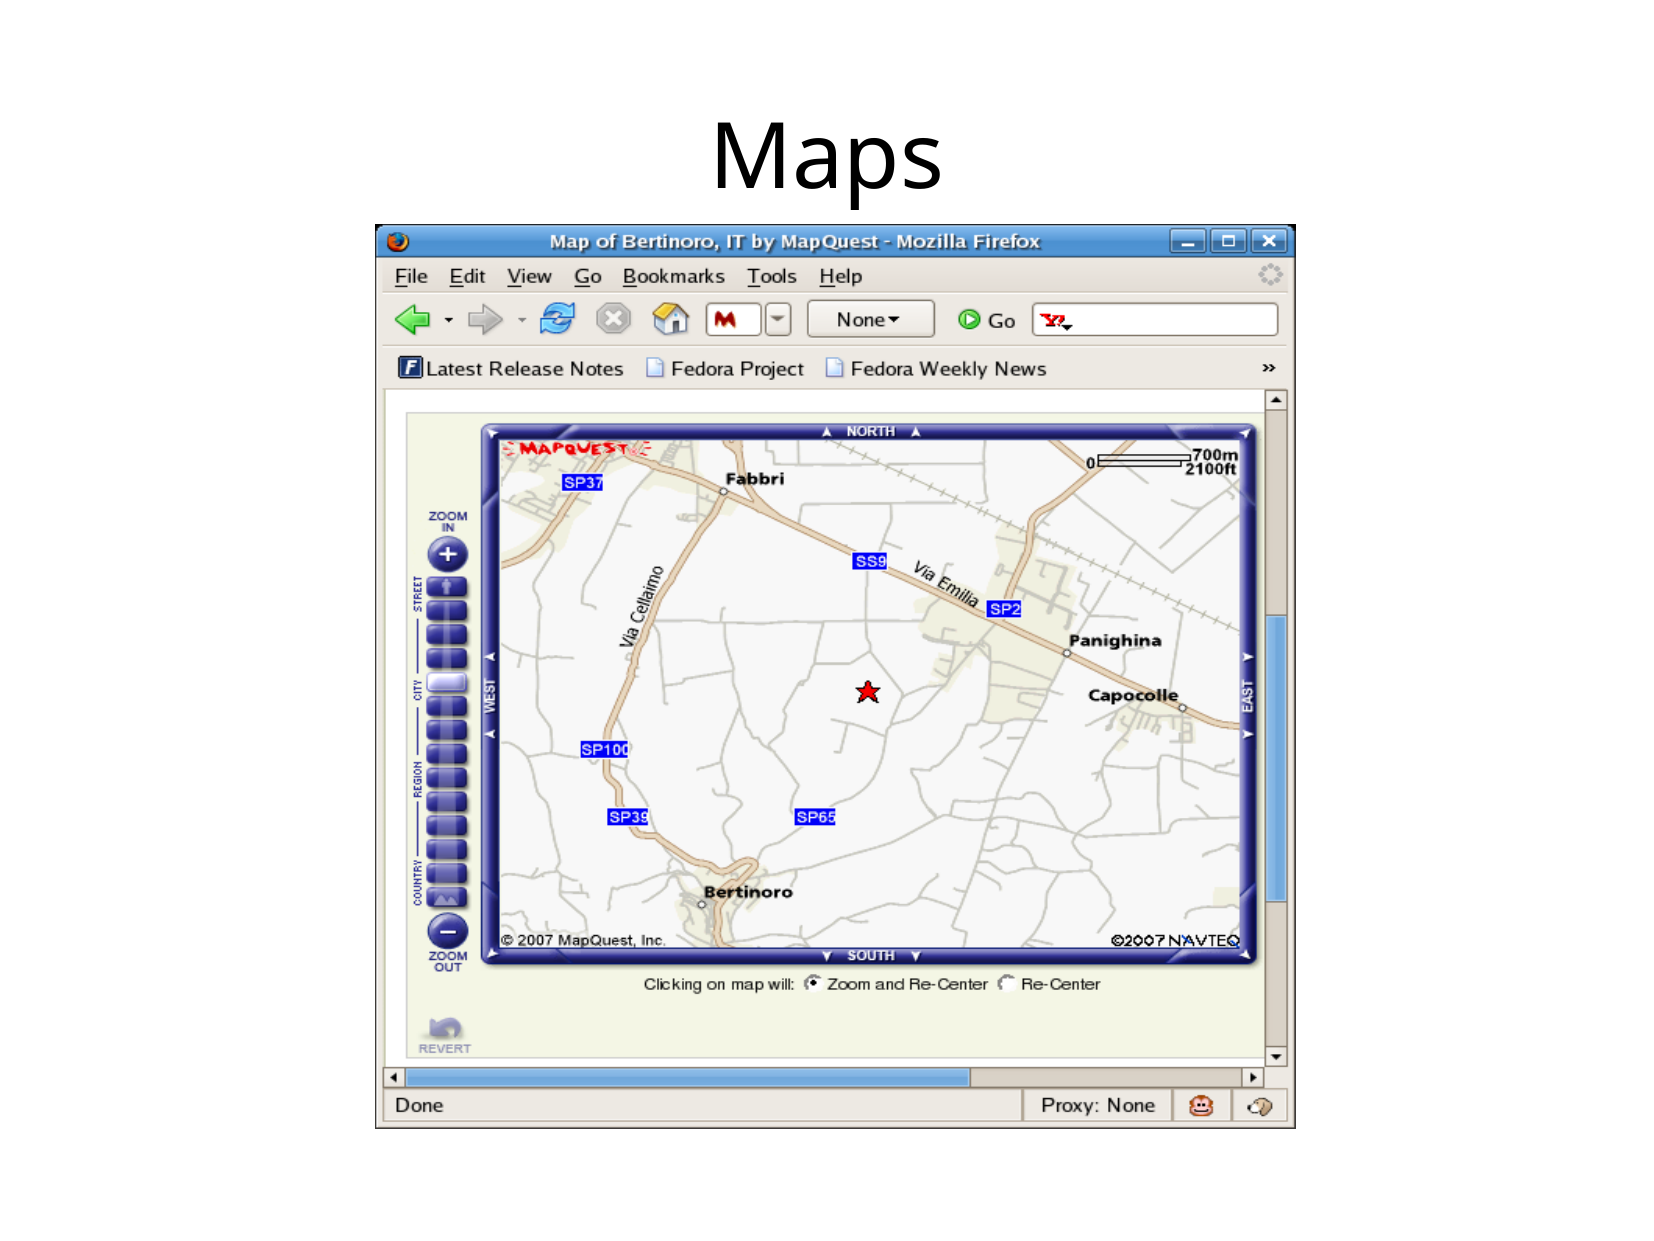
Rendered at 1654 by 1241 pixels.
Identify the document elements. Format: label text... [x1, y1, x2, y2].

title Maps [82, 49, 1571, 257]
picture [375, 224, 1296, 1129]
